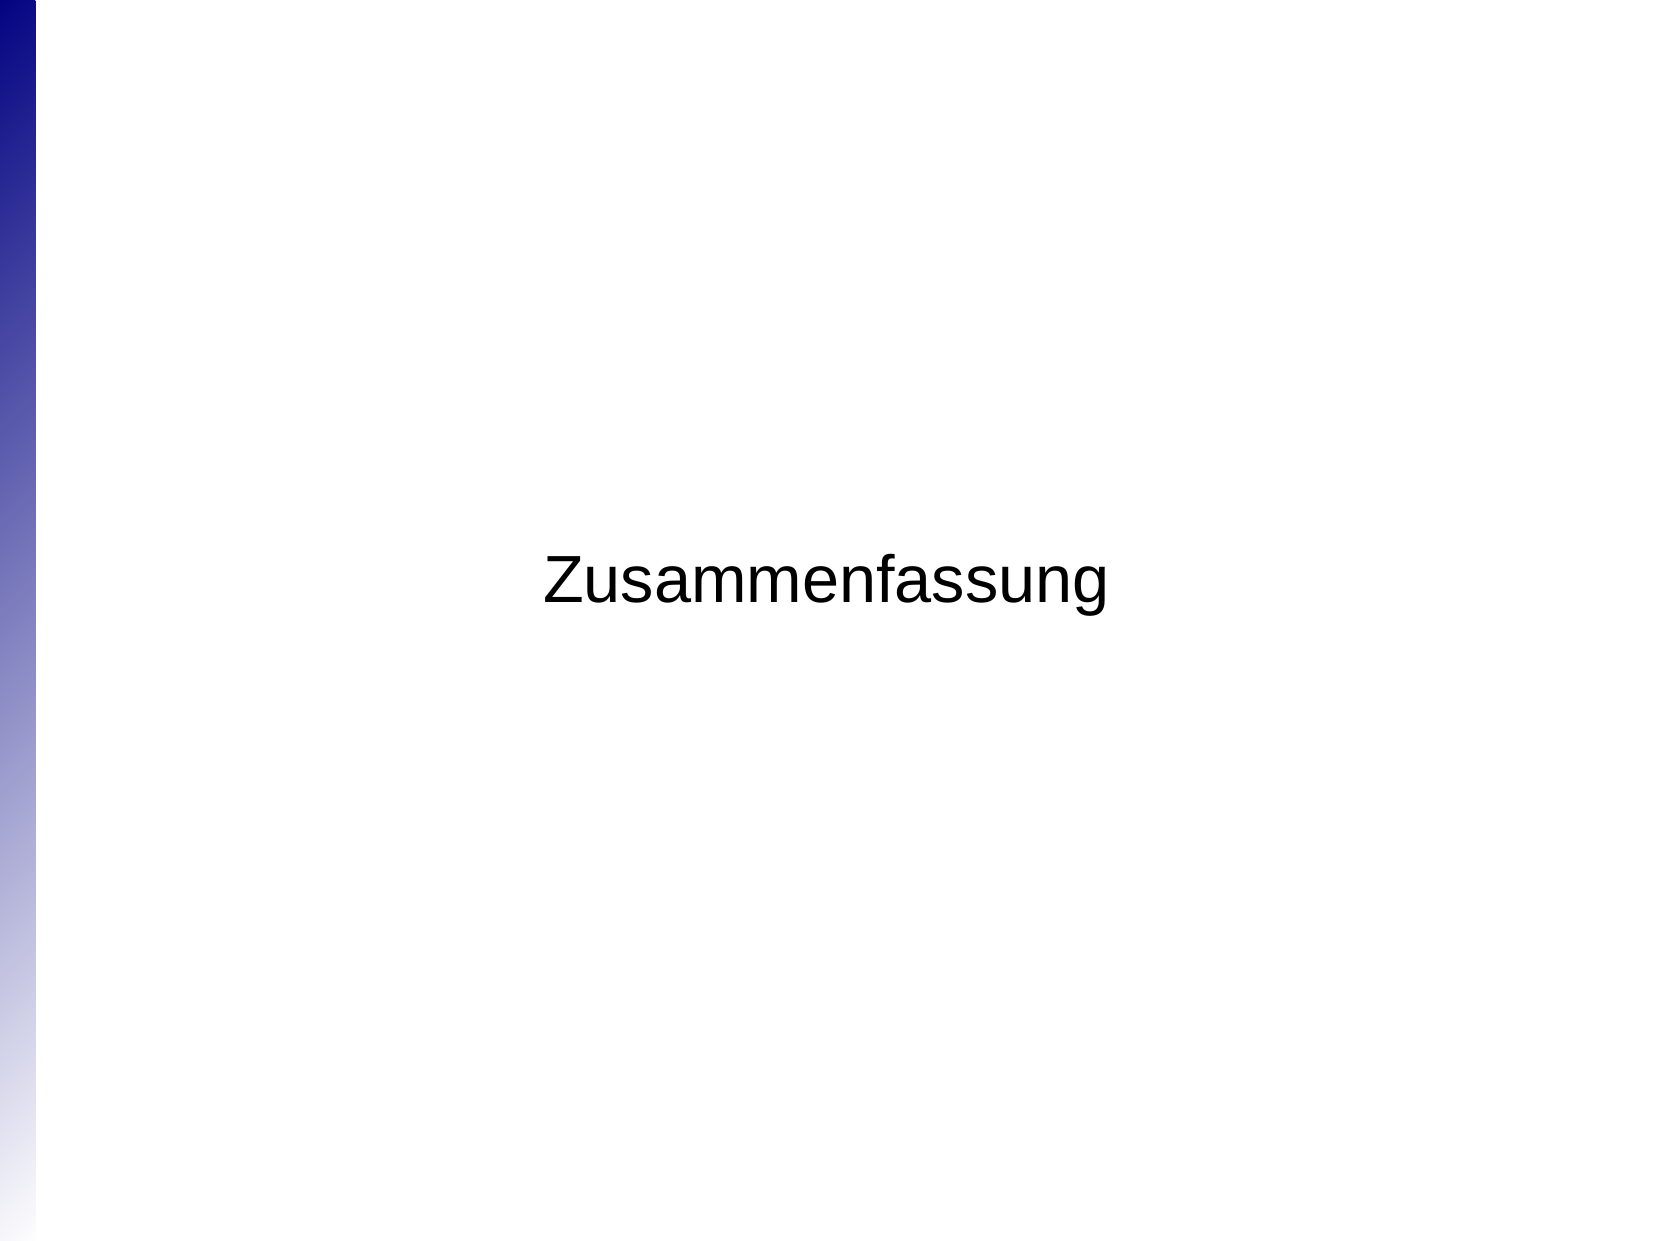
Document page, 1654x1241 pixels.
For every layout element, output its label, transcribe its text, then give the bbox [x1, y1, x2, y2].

subtitle Zusammenfassung [82, 49, 1571, 1109]
